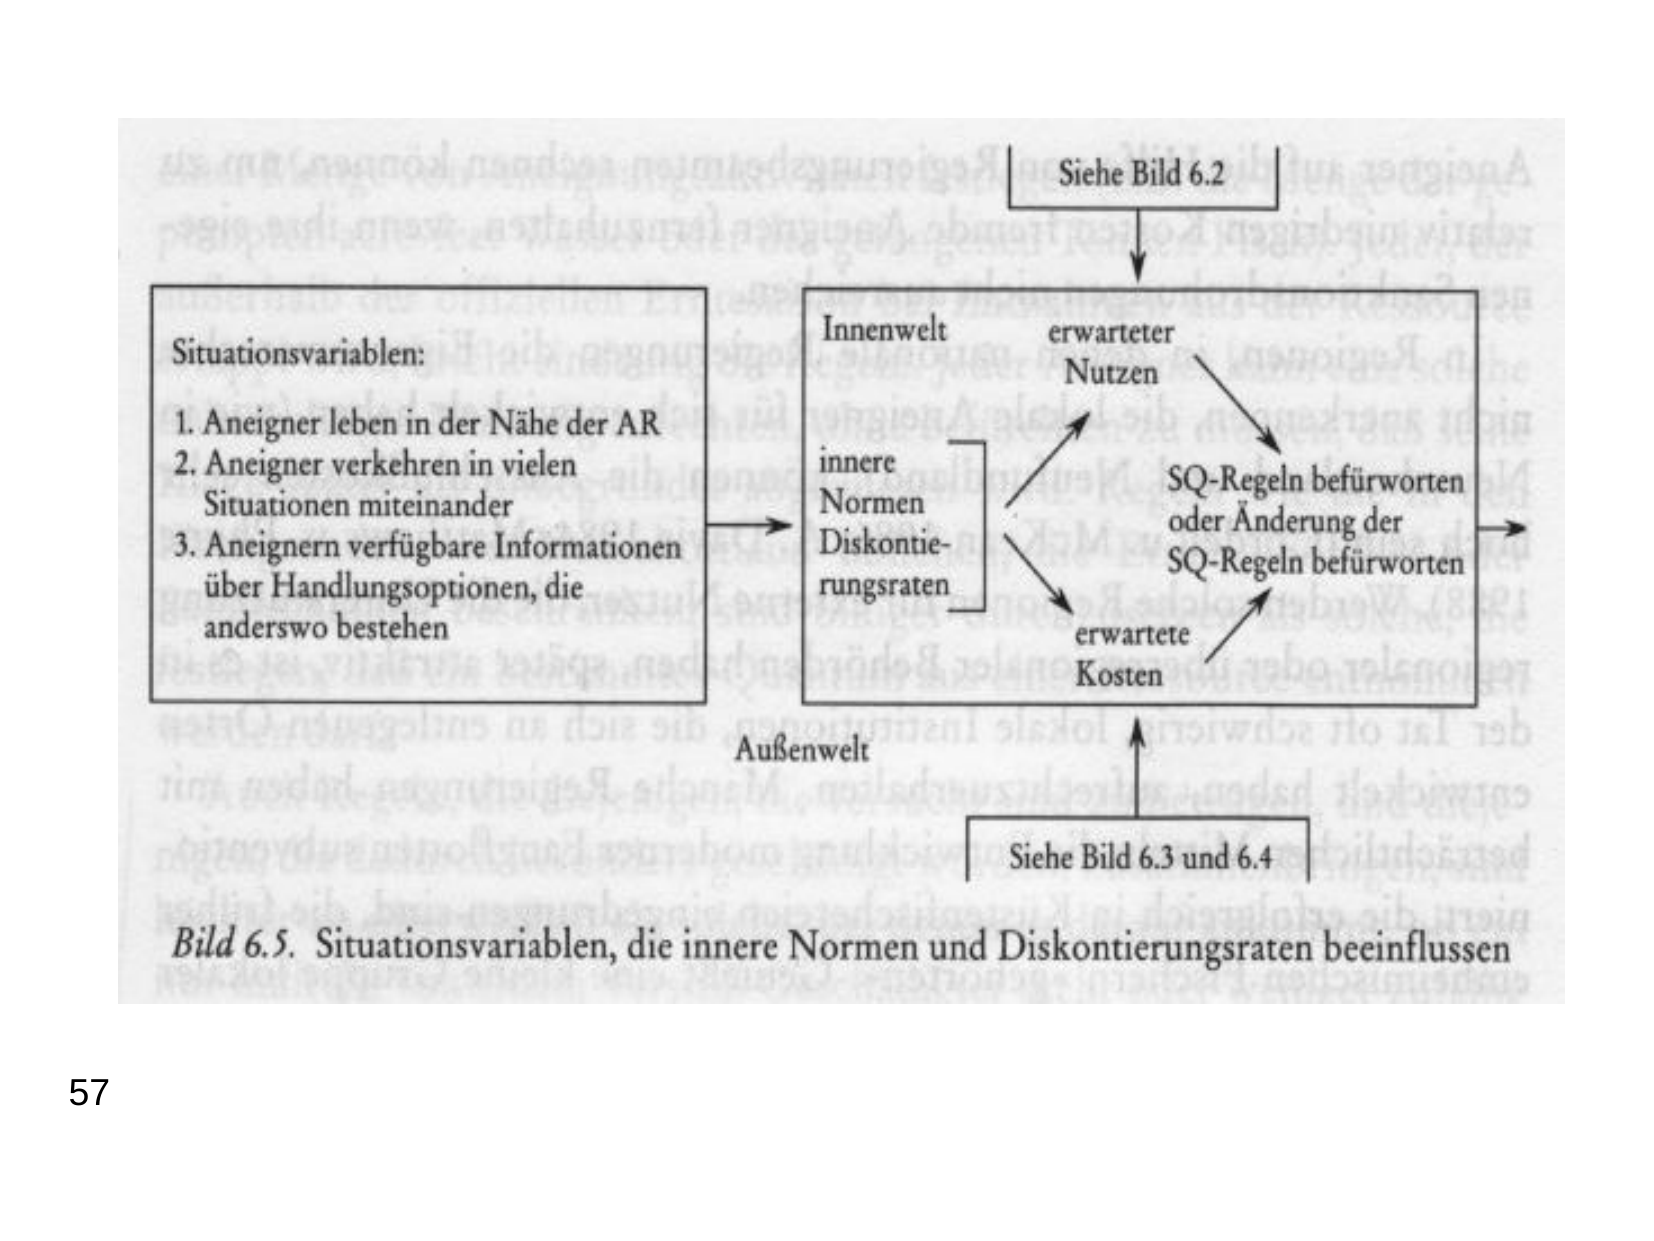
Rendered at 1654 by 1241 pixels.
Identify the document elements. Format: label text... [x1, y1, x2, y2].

text_box <Nummer> [53, 1063, 272, 1134]
picture [118, 118, 1565, 1004]
